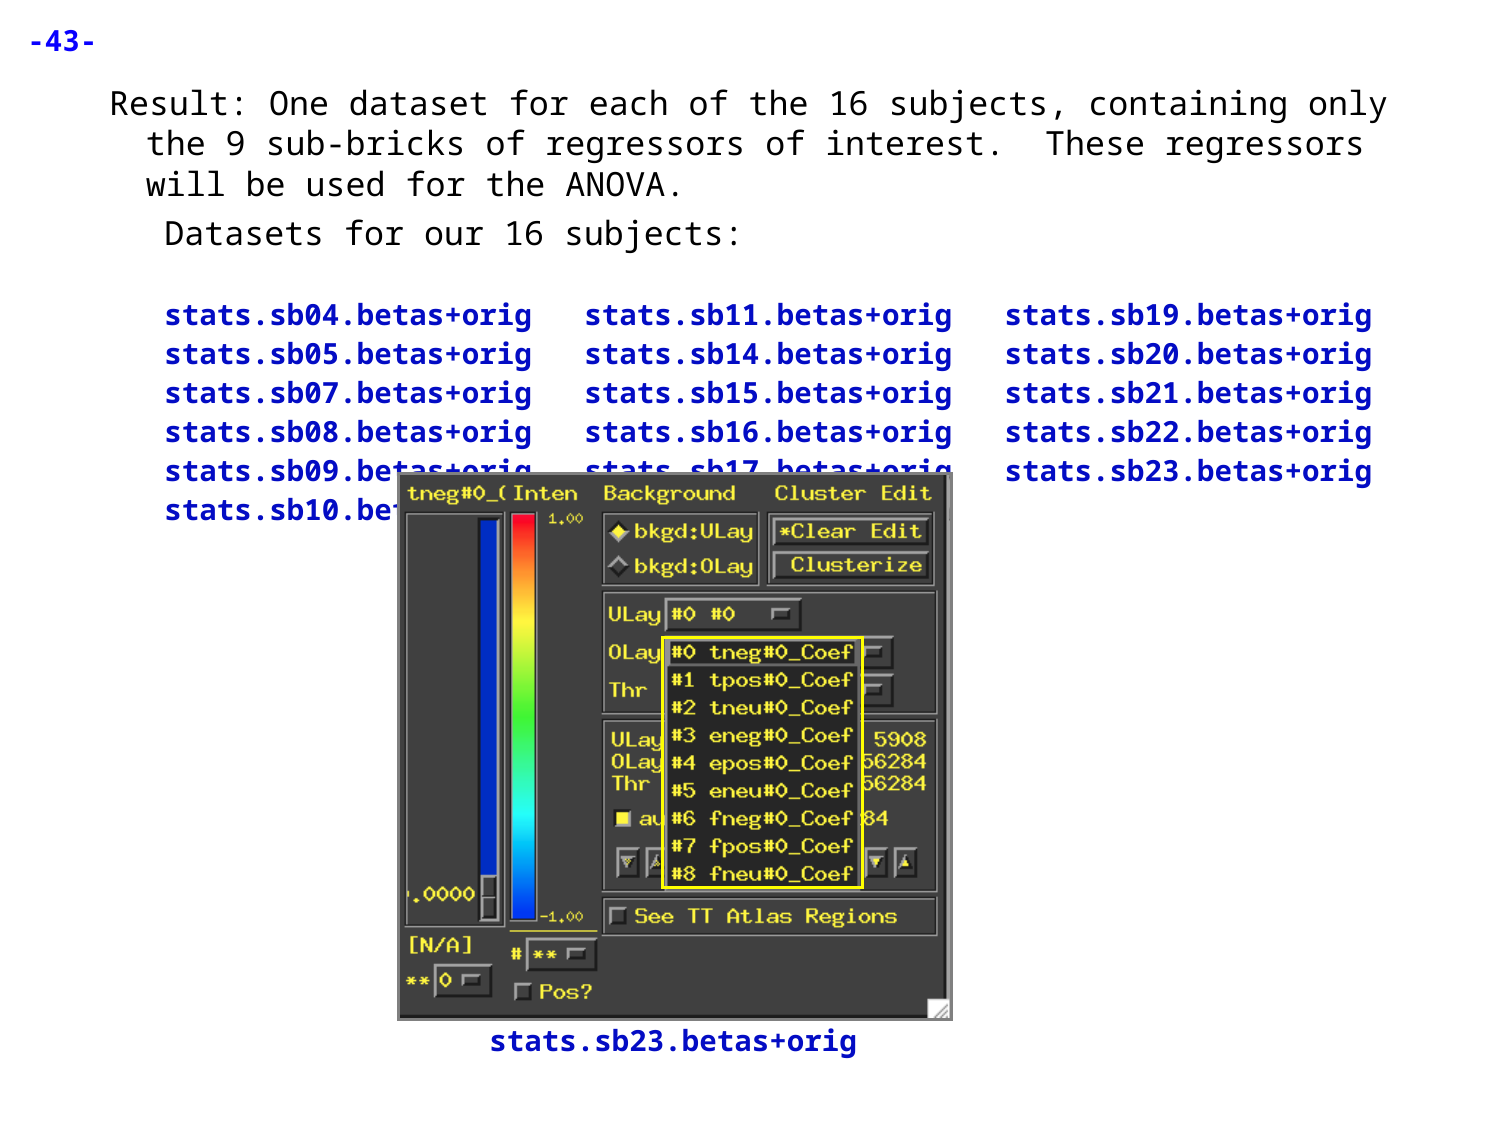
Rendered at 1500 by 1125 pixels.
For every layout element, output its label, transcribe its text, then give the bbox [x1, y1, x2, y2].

text_box stats.sb23.betas+orig [474, 1012, 872, 1068]
list Result: One dataset for each of the 16 subjects, containing only the 9 sub-bricks of regressors of interest. These regressors will be used for the ANOVA. Datasets for our 16 subjects: stats.sb04.betas+orig stats.sb11.betas+orig stats.sb19.betas+orig stats.sb05.betas+orig stats.sb14.betas+orig stats.sb20.betas+orig stats.sb07.betas+orig stats.sb15.betas+orig stats.sb21.betas+orig stats.sb08.betas+orig stats.sb16.betas+orig stats.sb22.betas+orig stats.sb09.betas+orig stats.sb17.betas+orig stats.sb23.betas+orig stats.sb10.betas+orig stats.sb18.betas+orig [37, 75, 1450, 489]
picture [399, 474, 951, 1018]
